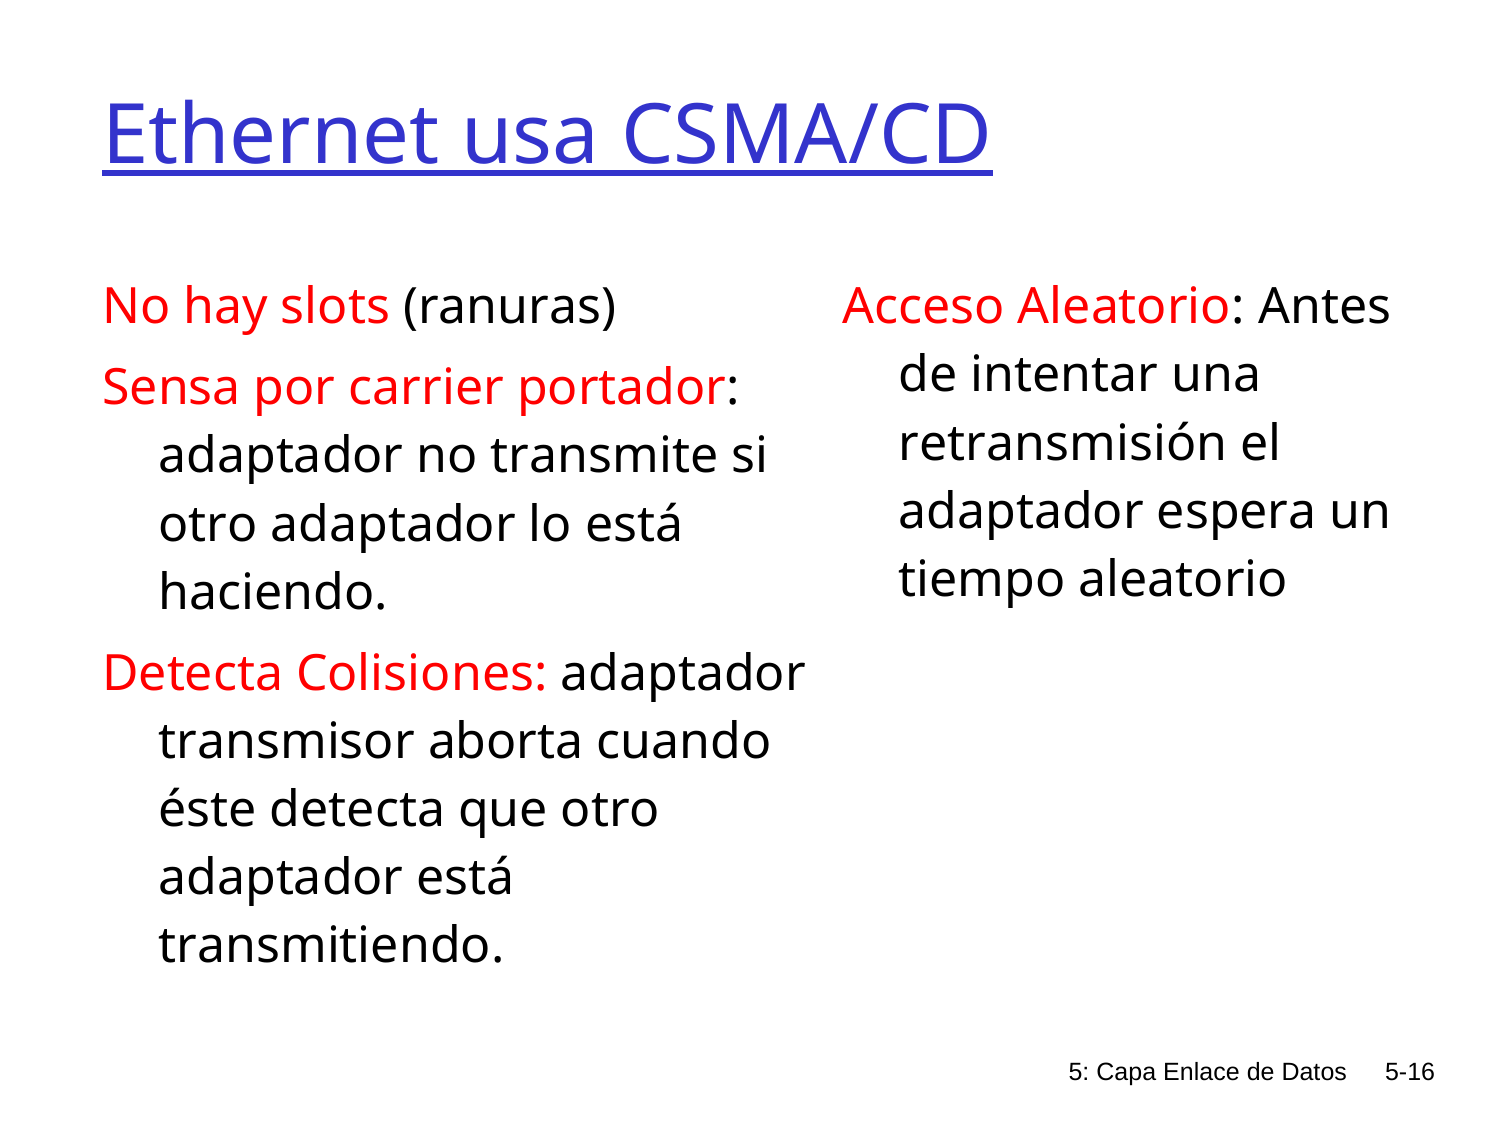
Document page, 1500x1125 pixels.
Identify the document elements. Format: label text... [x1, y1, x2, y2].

list No hay slots (ranuras) Sensa por carrier portador: adaptador no transmite si otro adaptador lo está haciendo. Detecta Colisiones: adaptador transmisor aborta cuando éste detecta que otro adaptador está transmitiendo. [87, 262, 826, 1026]
list Acceso Aleatorio: Antes de intentar una retransmisión el adaptador espera un tiempo aleatorio [827, 262, 1453, 1026]
title Ethernet usa CSMA/CD [87, 37, 1363, 225]
